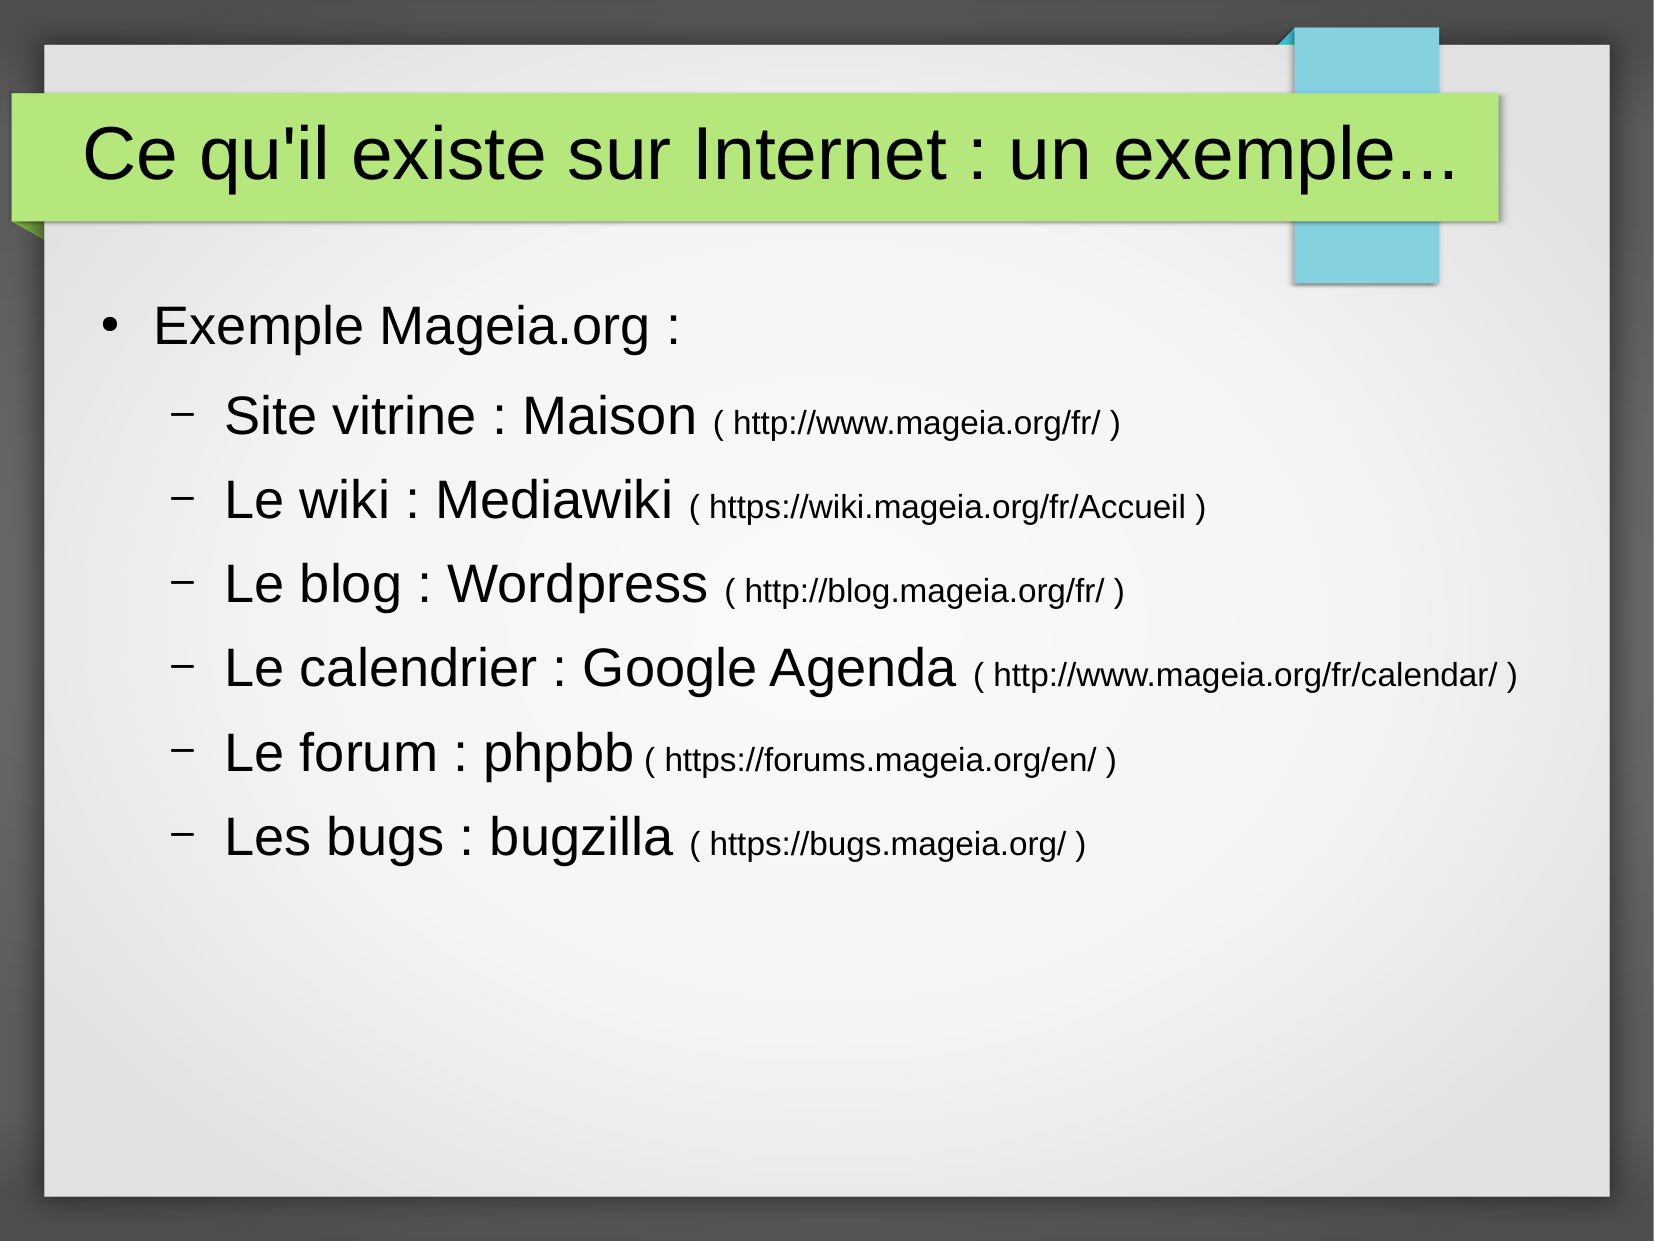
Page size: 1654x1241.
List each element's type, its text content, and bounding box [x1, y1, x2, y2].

list Exemple Mageia.org : Site vitrine : Maison ( http://www.mageia.org/fr/ ) Le wiki : Mediawiki ( https://wiki.mageia.org/fr/Accueil ) Le blog : Wordpress ( http://blog.mageia.org/fr/ ) Le calendrier : Google Agenda ( http://www.mageia.org/fr/calendar/ ) Le forum : phpbb ( https://forums.mageia.org/en/ ) Les bugs : bugzilla ( https://bugs.mageia.org/ ) [82, 295, 1571, 1123]
title Ce qu'il existe sur Internet : un exemple... [82, 94, 1477, 213]
picture [0, 0, 1654, 1241]
